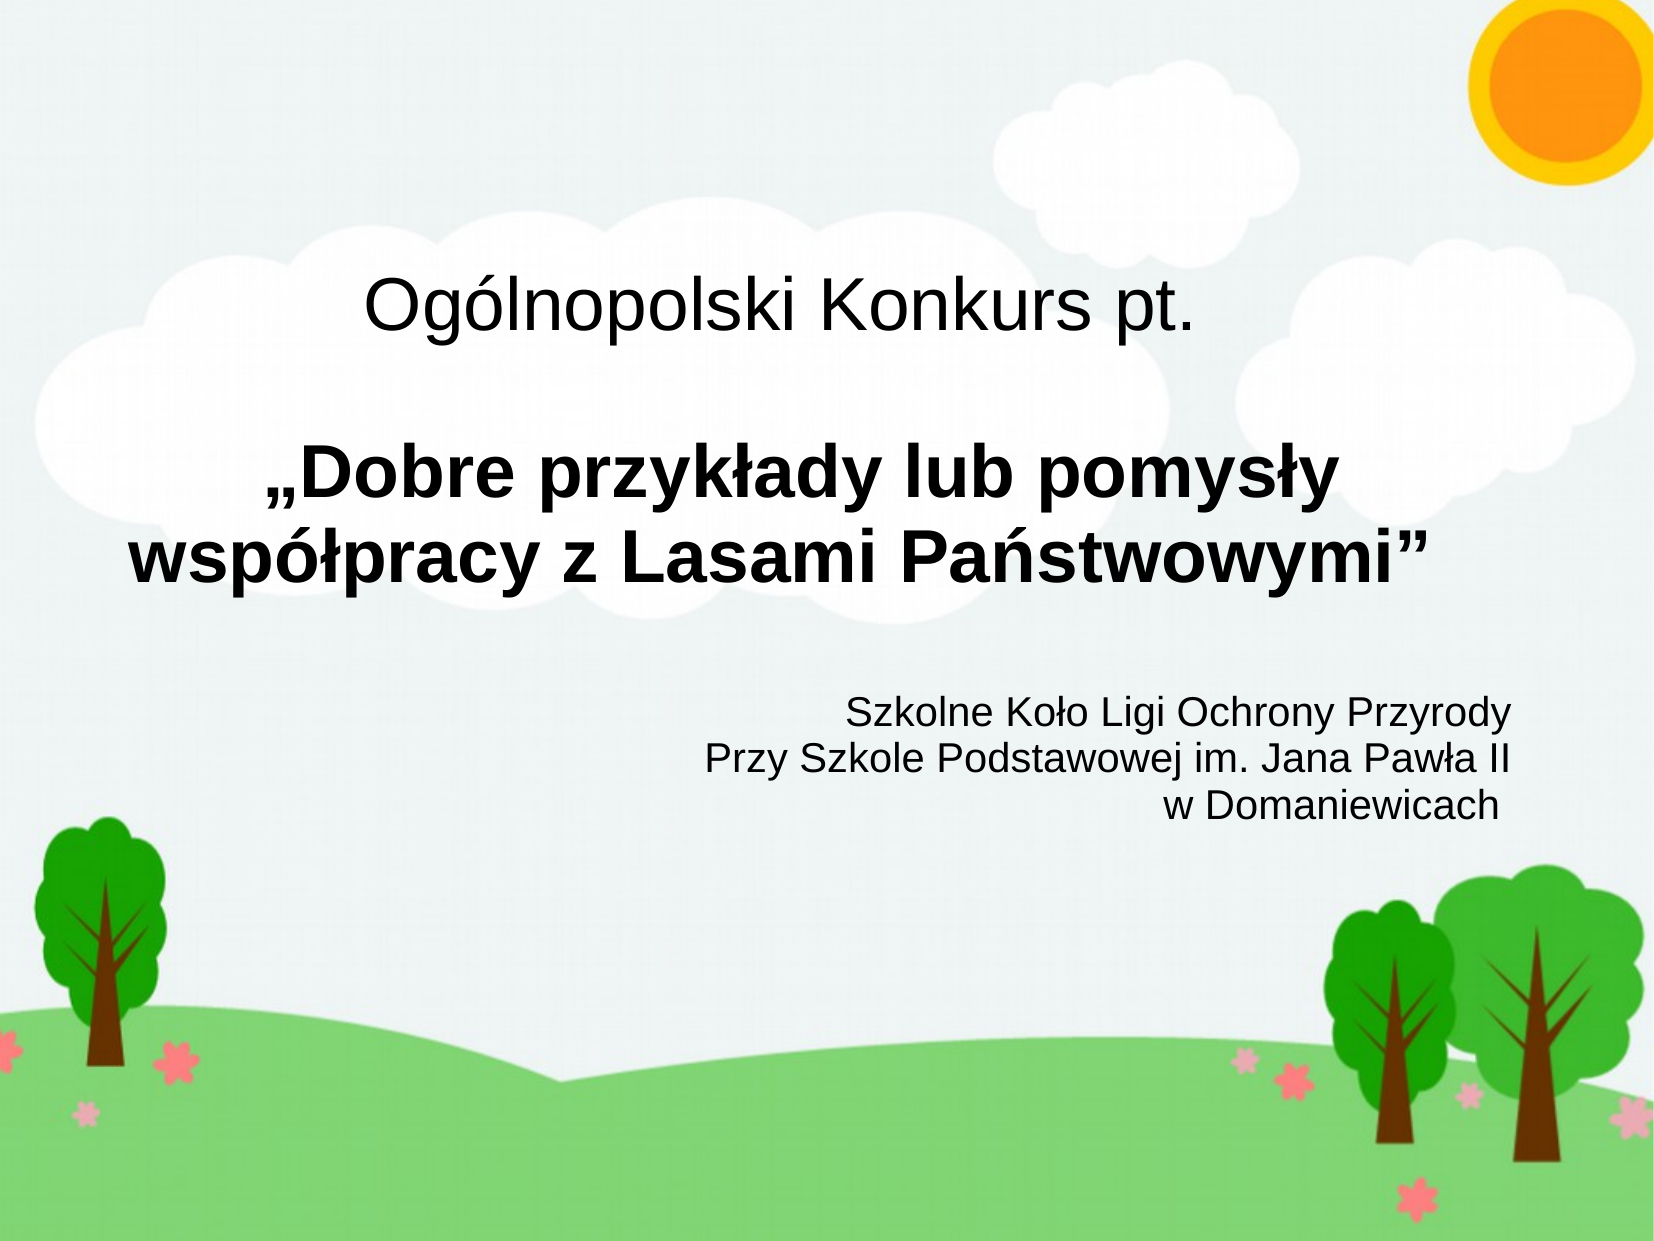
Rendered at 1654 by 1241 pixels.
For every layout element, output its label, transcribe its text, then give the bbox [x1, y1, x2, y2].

title Ogólnopolski Konkurs pt. „Dobre przykłady lub pomysły współpracy z Lasami Państwowymi” [48, 262, 1514, 598]
picture [0, 0, 1654, 1241]
subtitle Szkolne Koło Ligi Ochrony Przyrody Przy Szkole Podstawowej im. Jana Pawła II w Domaniewicach [661, 595, 1512, 829]
